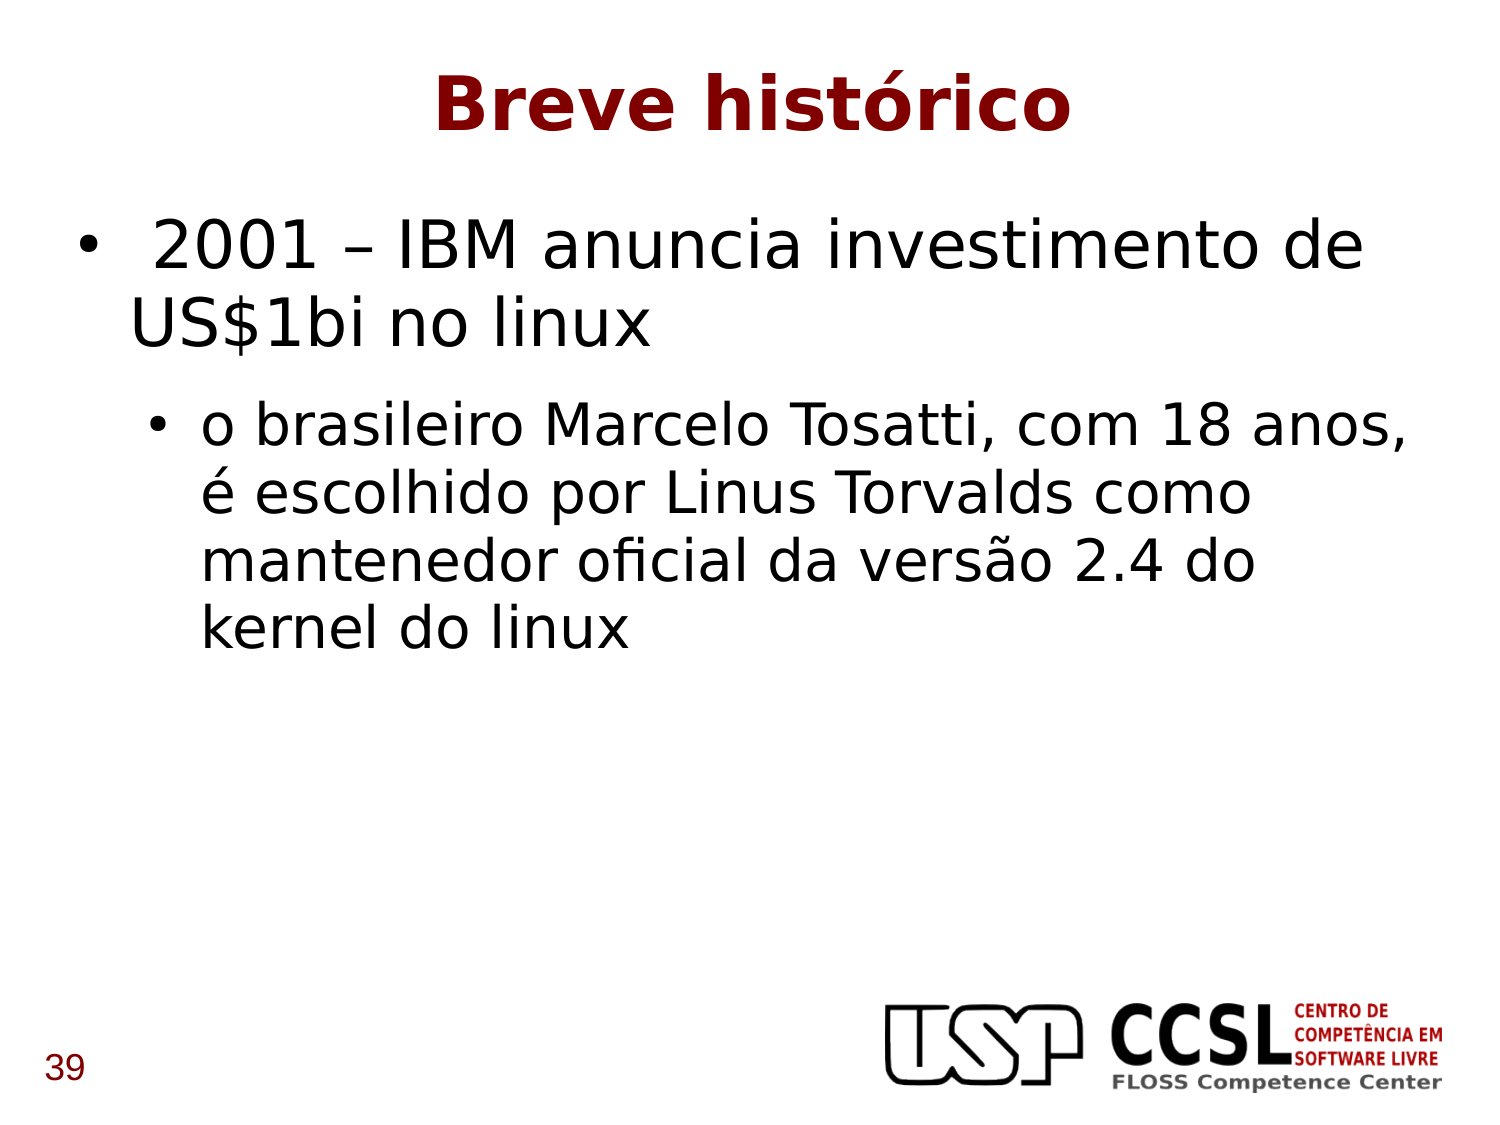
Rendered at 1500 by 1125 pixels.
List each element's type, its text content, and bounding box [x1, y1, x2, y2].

list 2001 – IBM anuncia investimento de US$1bi no linux o brasileiro Marcelo Tosatti, com 18 anos, é escolhido por Linus Torvalds como mantenedor oficial da versão 2.4 do kernel do linux [59, 206, 1447, 950]
picture [885, 1003, 1442, 1093]
title Breve histórico [59, 29, 1447, 180]
